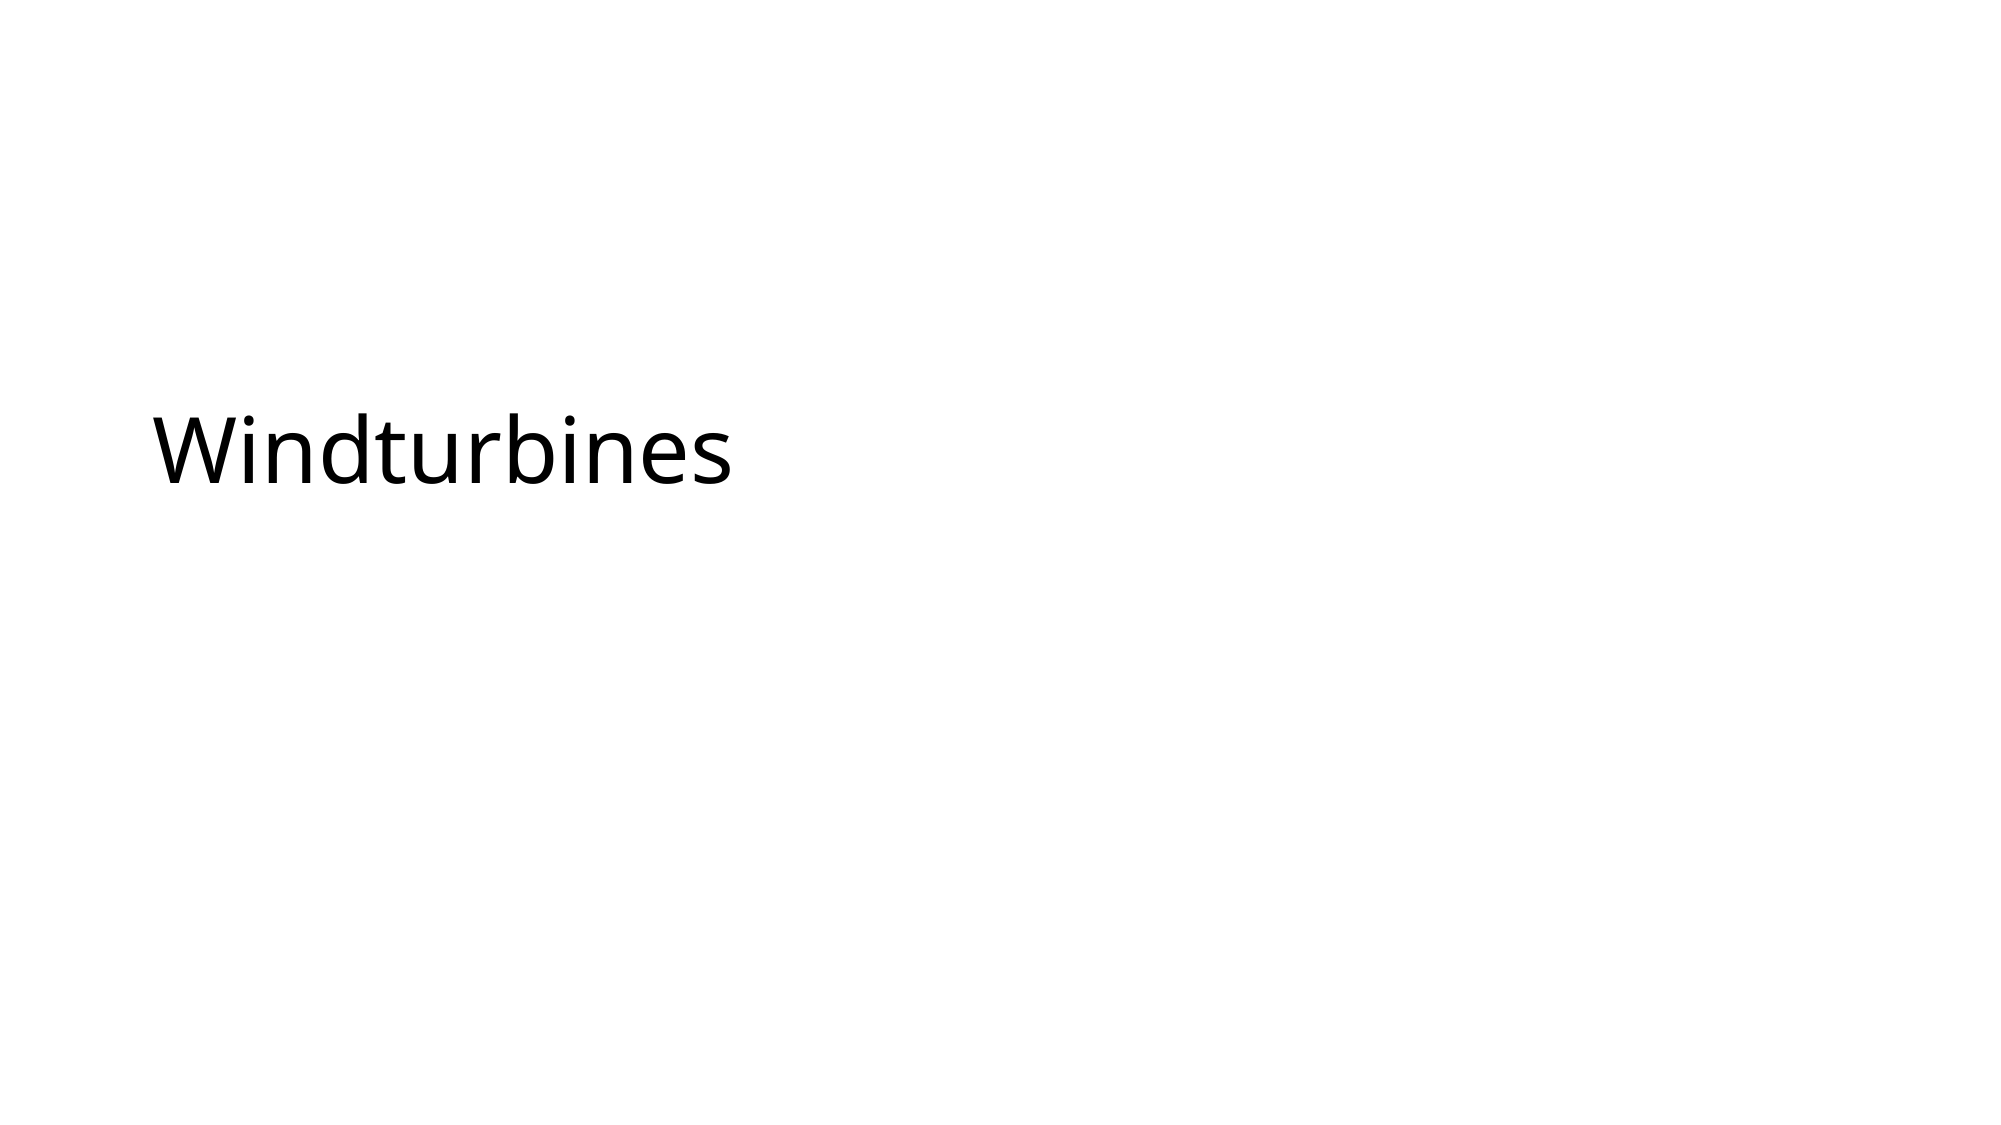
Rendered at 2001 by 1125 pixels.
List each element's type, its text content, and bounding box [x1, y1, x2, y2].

title Windturbines [137, 345, 1863, 563]
